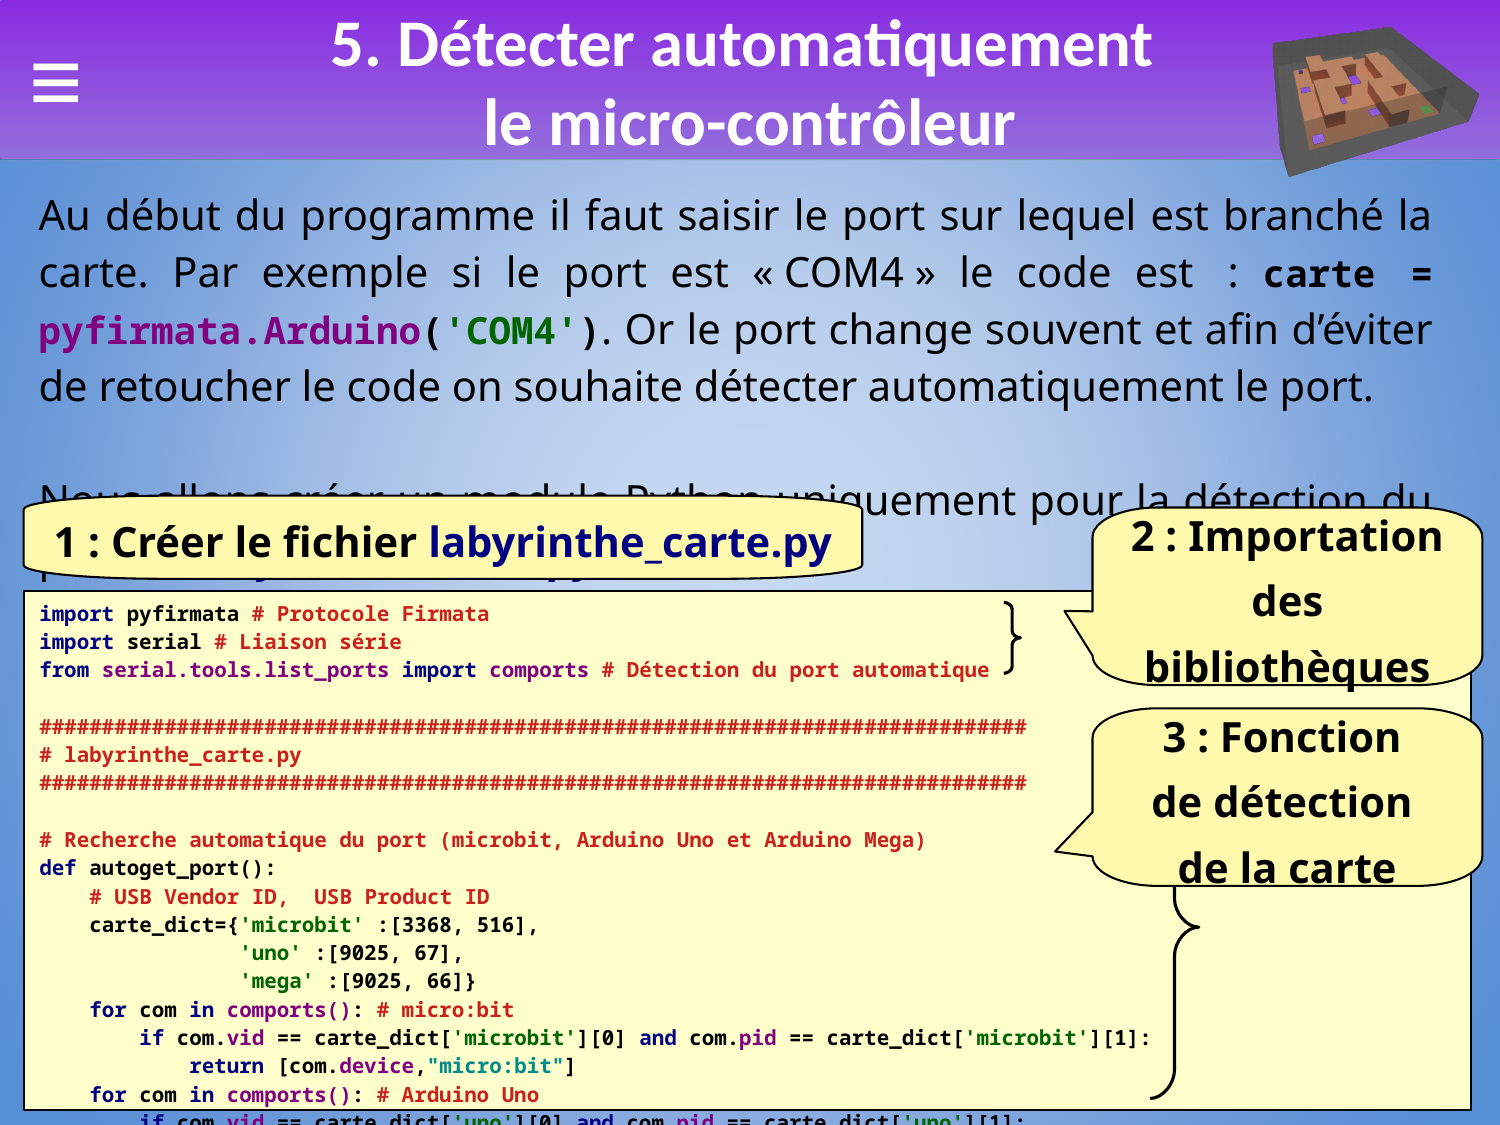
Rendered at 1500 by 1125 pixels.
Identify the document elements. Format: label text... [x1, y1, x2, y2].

text_box ≡ [14, 23, 101, 141]
text_box import pyfirmata # Protocole Firmata import serial # Liaison série from serial.tools.list_ports import comports # Détection du port automatique ############################################################################### # labyrinthe_carte.py ############################################################################### # Recherche automatique du port (microbit, Arduino Uno et Arduino Mega) def autoget_port(): # USB Vendor ID, USB Product ID carte_dict={'microbit' :[3368, 516], 'uno' :[9025, 67], 'mega' :[9025, 66]} for com in comports(): # micro:bit if com.vid == carte_dict['microbit'][0] and com.pid == carte_dict['microbit'][1]: return [com.device,"micro:bit"] for com in comports(): # Arduino Uno if com.vid == carte_dict['uno'][0] and com.pid == carte_dict['uno'][1]: return [com.device,"Arduino Uno"] for com in comports(): # Arduino Mega if com.vid == carte_dict['mega'][0] and com.pid == carte_dict['mega'][1]: return [com.device,"Arduino Mega"] return [None,""] [23, 590, 1471, 1111]
text_box 5. Détecter automatiquement le micro-contrôleur [0, 0, 1500, 159]
text_box 3 : Fonction de détection de la carte [1055, 708, 1483, 886]
picture [0, 27, 1500, 1125]
text_box 2 : Importation des bibliothèques [1064, 507, 1483, 686]
text_box 1 : Créer le fichier labyrinthe_carte.py [23, 495, 863, 579]
text_box Au début du programme il faut saisir le port sur lequel est branché la carte. Par exemple si le port est « COM4 » le code est : carte = pyfirmata.Arduino('COM4'). Or le port change souvent et afin d’éviter de retoucher le code on souhaite détecter automatiquement le port. Nous allons créer un module Python uniquement pour la détection du port : « labyrinthe_carte.py ». [23, 178, 1448, 486]
